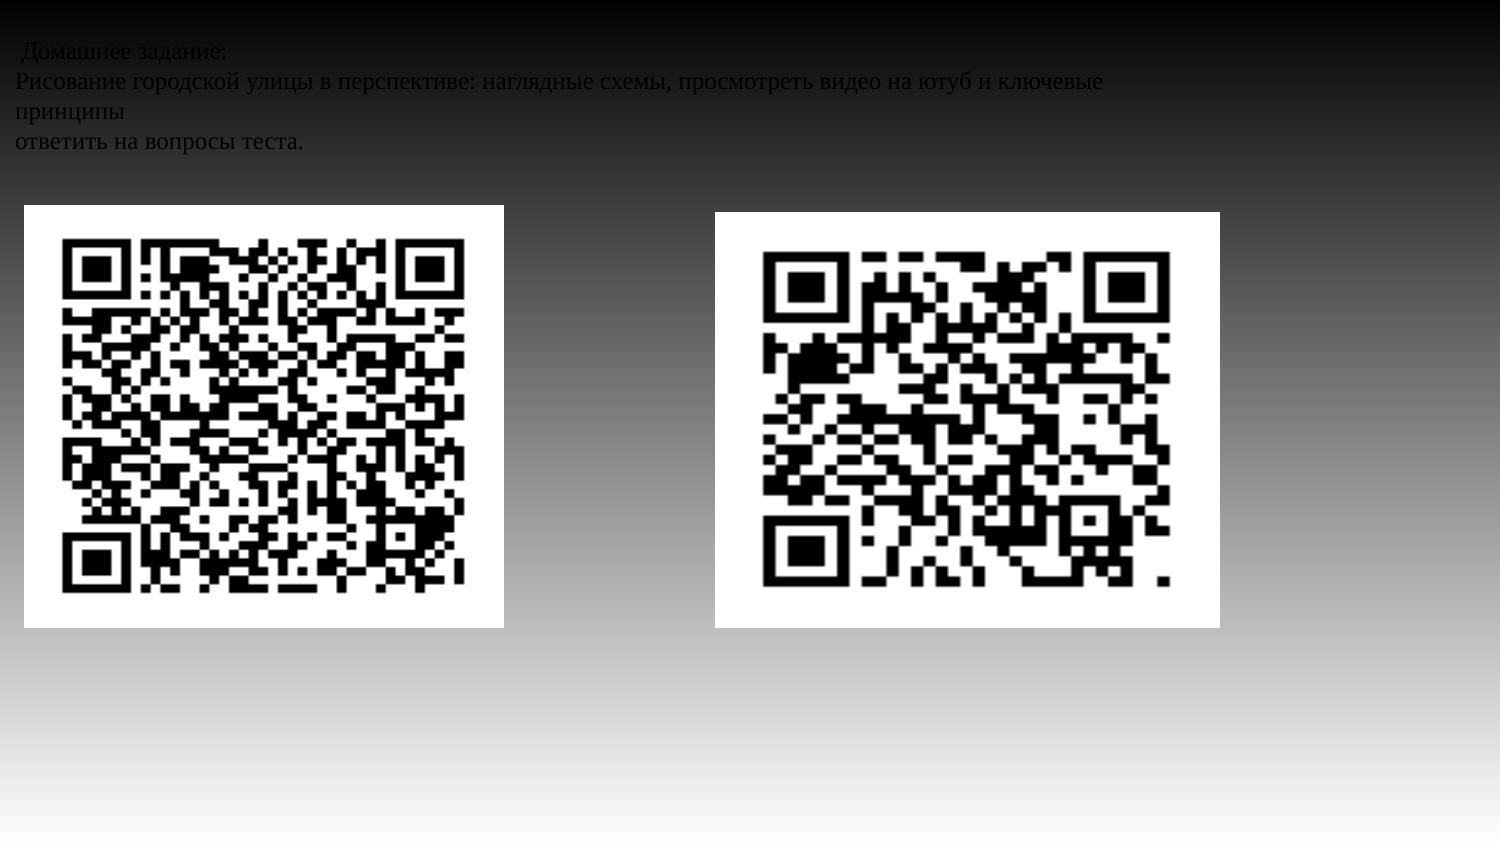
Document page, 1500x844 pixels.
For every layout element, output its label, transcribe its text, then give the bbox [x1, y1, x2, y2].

picture [715, 212, 1220, 628]
picture [24, 205, 504, 628]
text_box Домашнее задание: Рисование городской улицы в перспективе: наглядные схемы, просмотреть видео на ютуб и ключевые принципы ответить на вопросы теста. [0, 19, 1150, 170]
